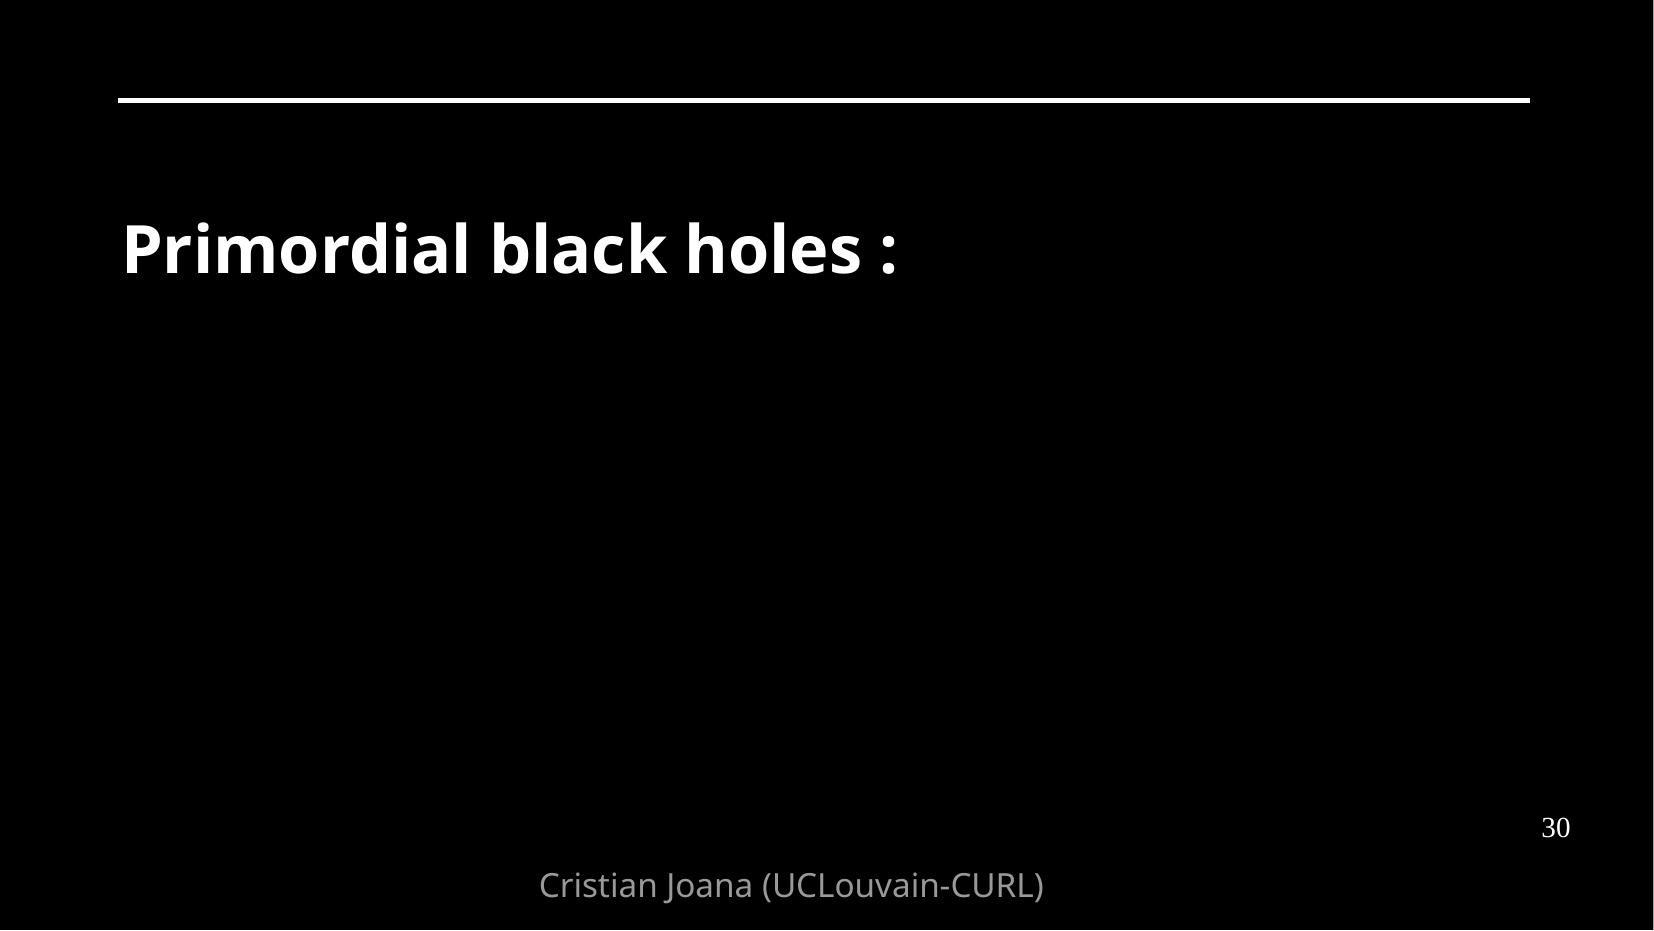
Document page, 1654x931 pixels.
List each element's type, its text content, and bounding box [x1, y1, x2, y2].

text_box Cristian Joana (UCLouvain-CURL) [443, 854, 1141, 907]
text_box Primordial black holes : [0, 194, 1654, 284]
